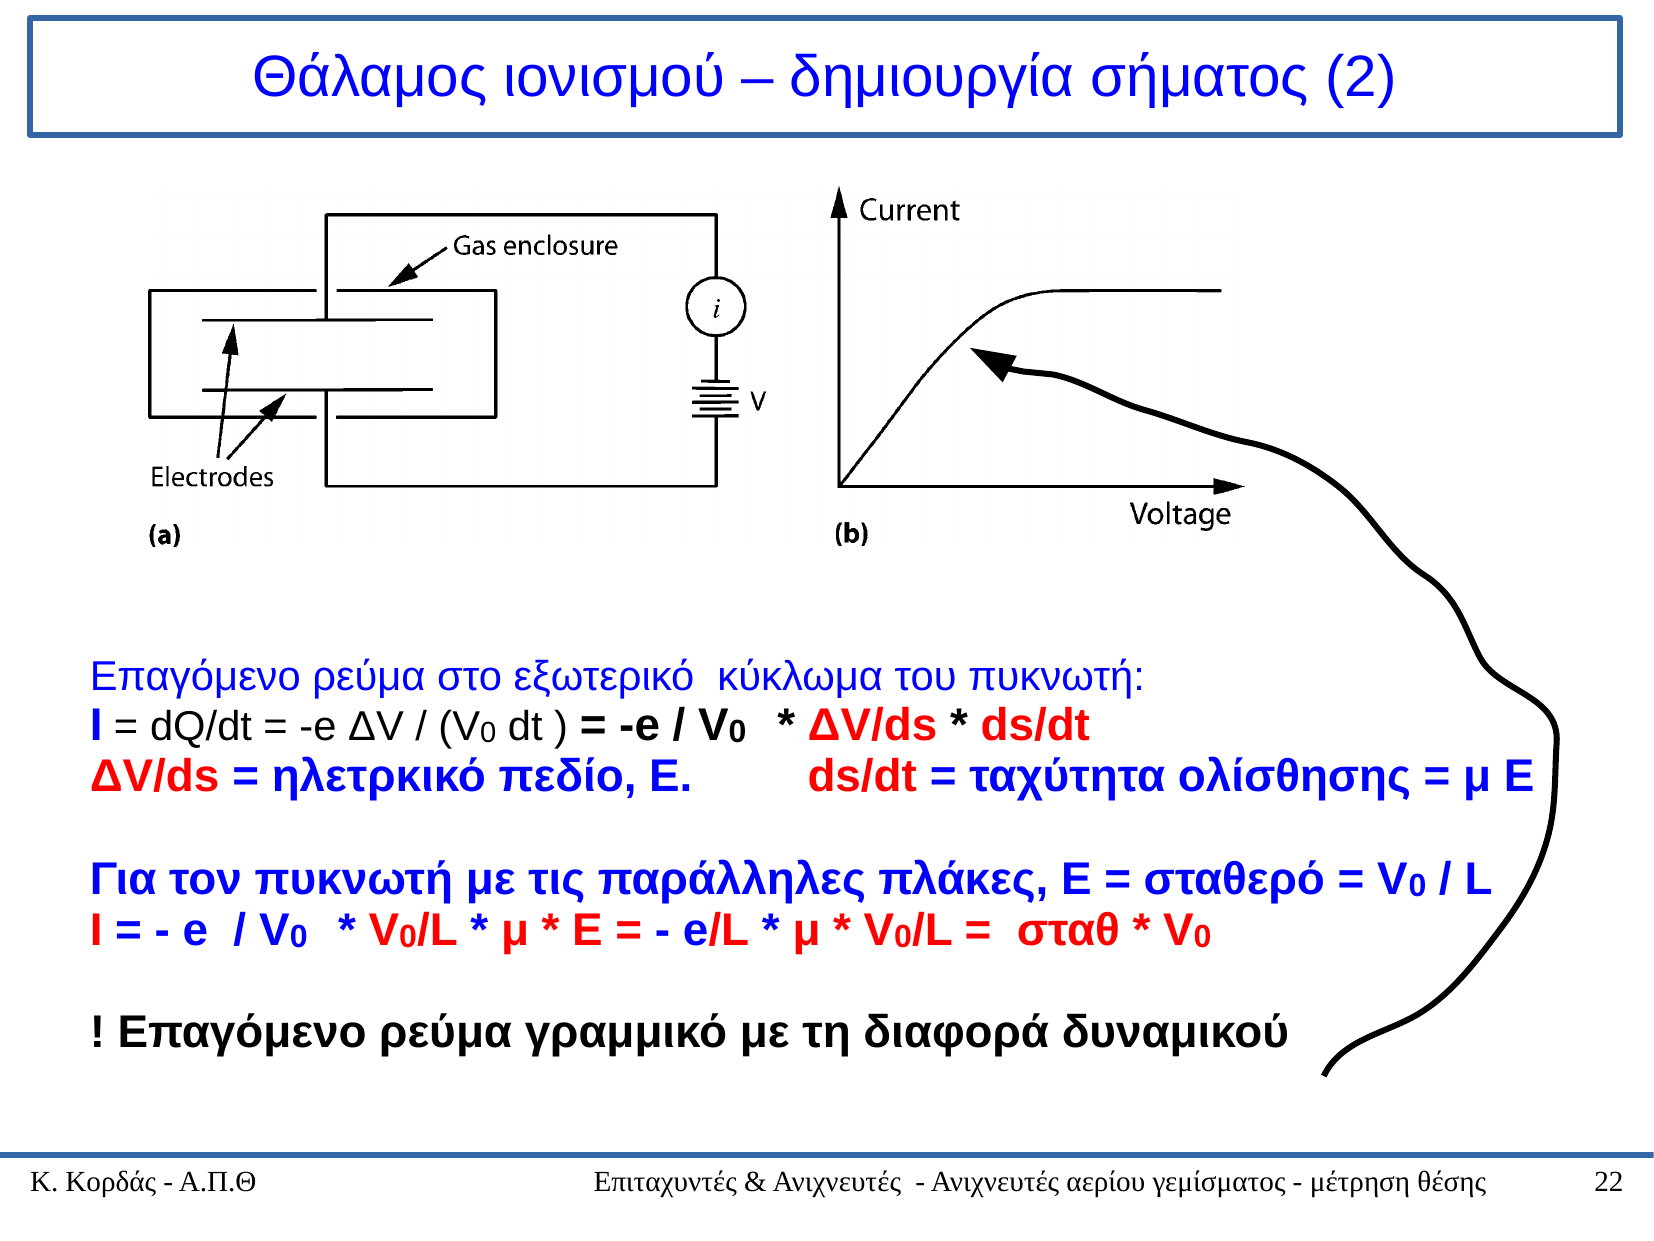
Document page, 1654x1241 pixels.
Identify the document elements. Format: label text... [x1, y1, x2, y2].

text_box Επαγόμενο ρεύμα στο εξωτερικό κύκλωμα του πυκνωτή: I = dQ/dt = -e ΔV / (V0 dt ) = -e / V0 * ΔV/ds * ds/dt ΔV/ds = ηλετρκικό πεδίο, Ε. ds/dt = ταχύτητα ολίσθησης = μ Ε Για τον πυκνωτή με τις παράλληλες πλάκες, Ε = σταθερό = V0 / L I = - e / V0 * V0/L * μ * Ε = - e/L * μ * V0/L = σταθ * V0 ! Επαγόμενο ρεύμα γραμμικό με τη διαφορά δυναμικού [75, 645, 1550, 1160]
title Θάλαμος ιονισμού – δημιουργία σήματος (2) [30, 17, 1621, 136]
picture [148, 186, 1245, 547]
